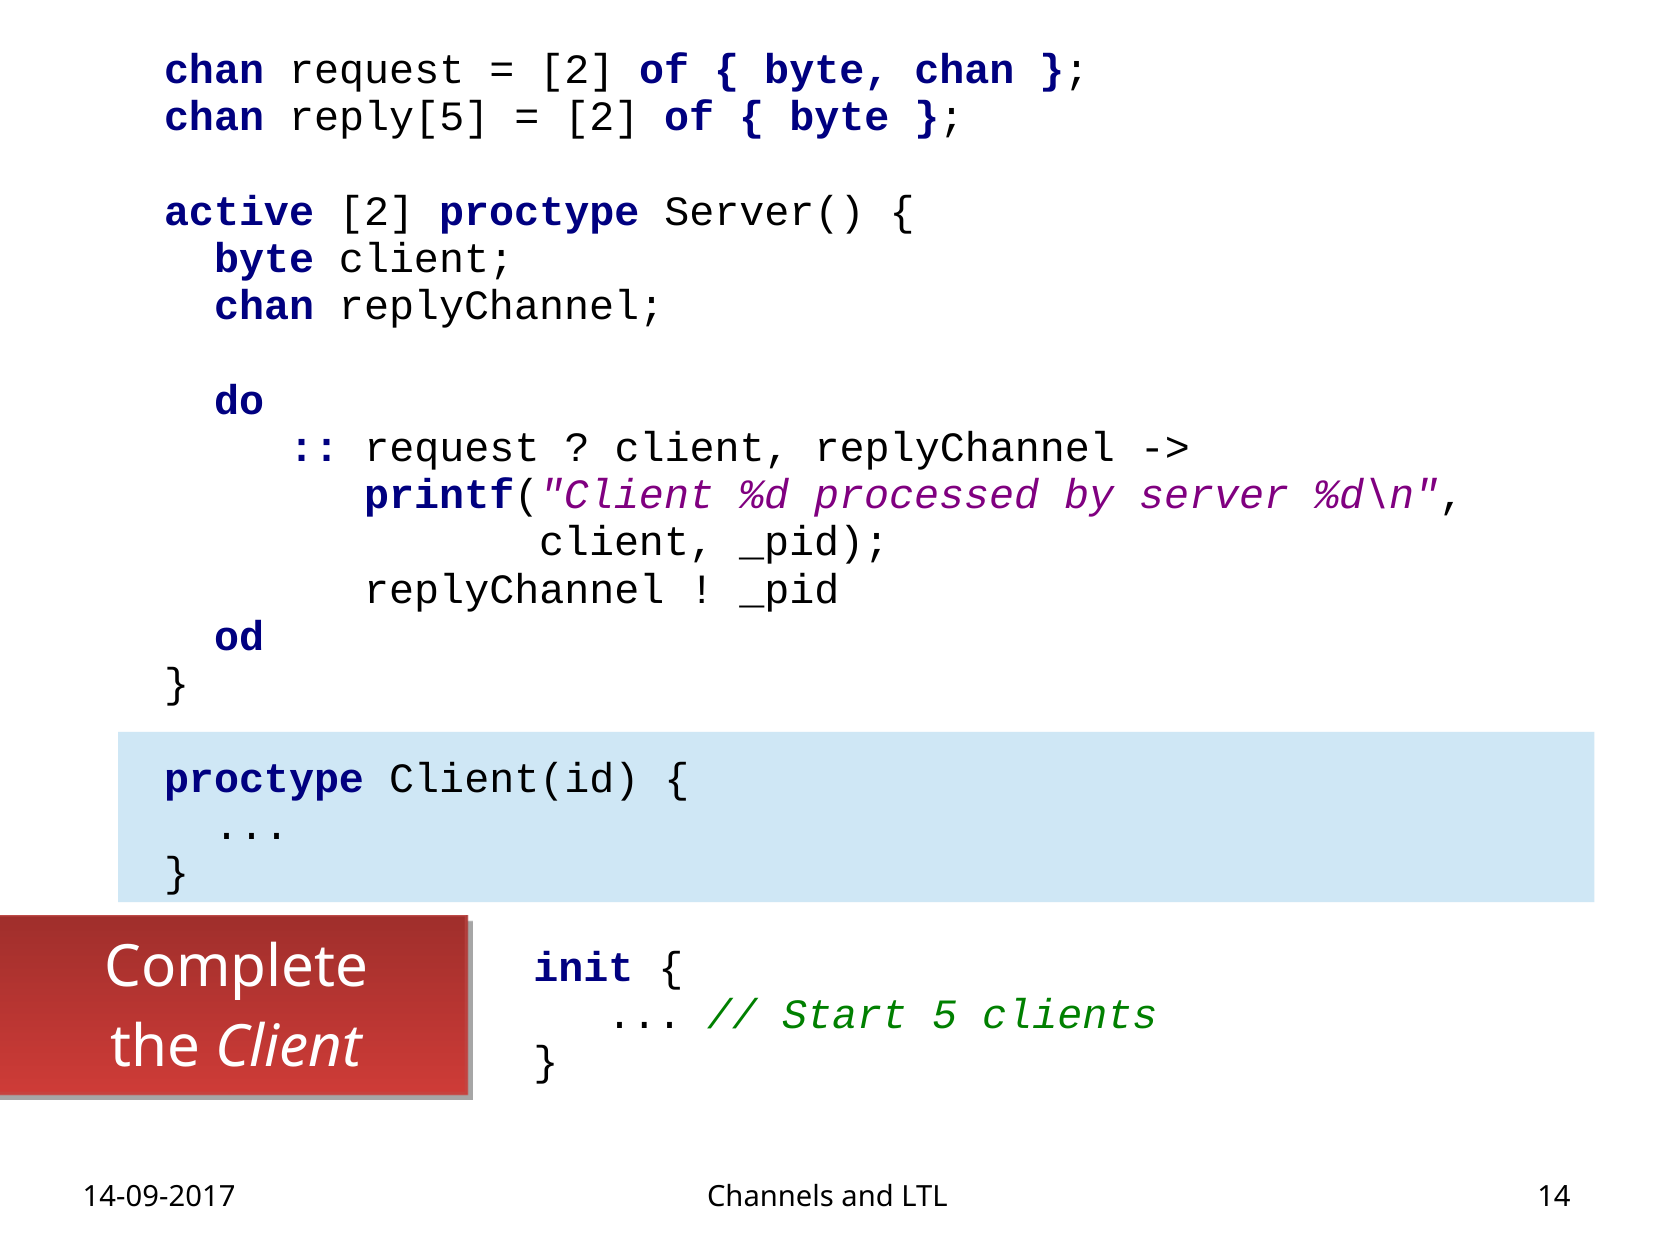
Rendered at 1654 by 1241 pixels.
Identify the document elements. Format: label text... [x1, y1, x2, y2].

text_box [118, 731, 149, 903]
title Complete the Client [0, 915, 149, 1093]
text_box chan request = [2] of { byte, chan }; chan reply[5] = [2] of { byte }; active [2] proctype Server() { byte client; chan replyChannel; do :: request ? client, replyChannel -> printf("Client %d processed by server %d\n", client, _pid); replyChannel ! _pid od } proctype Client(id) { ... } init { ... // Start 5 clients } [149, 41, 1505, 1096]
picture [0, 1093, 473, 1100]
text_box [1505, 731, 1595, 903]
